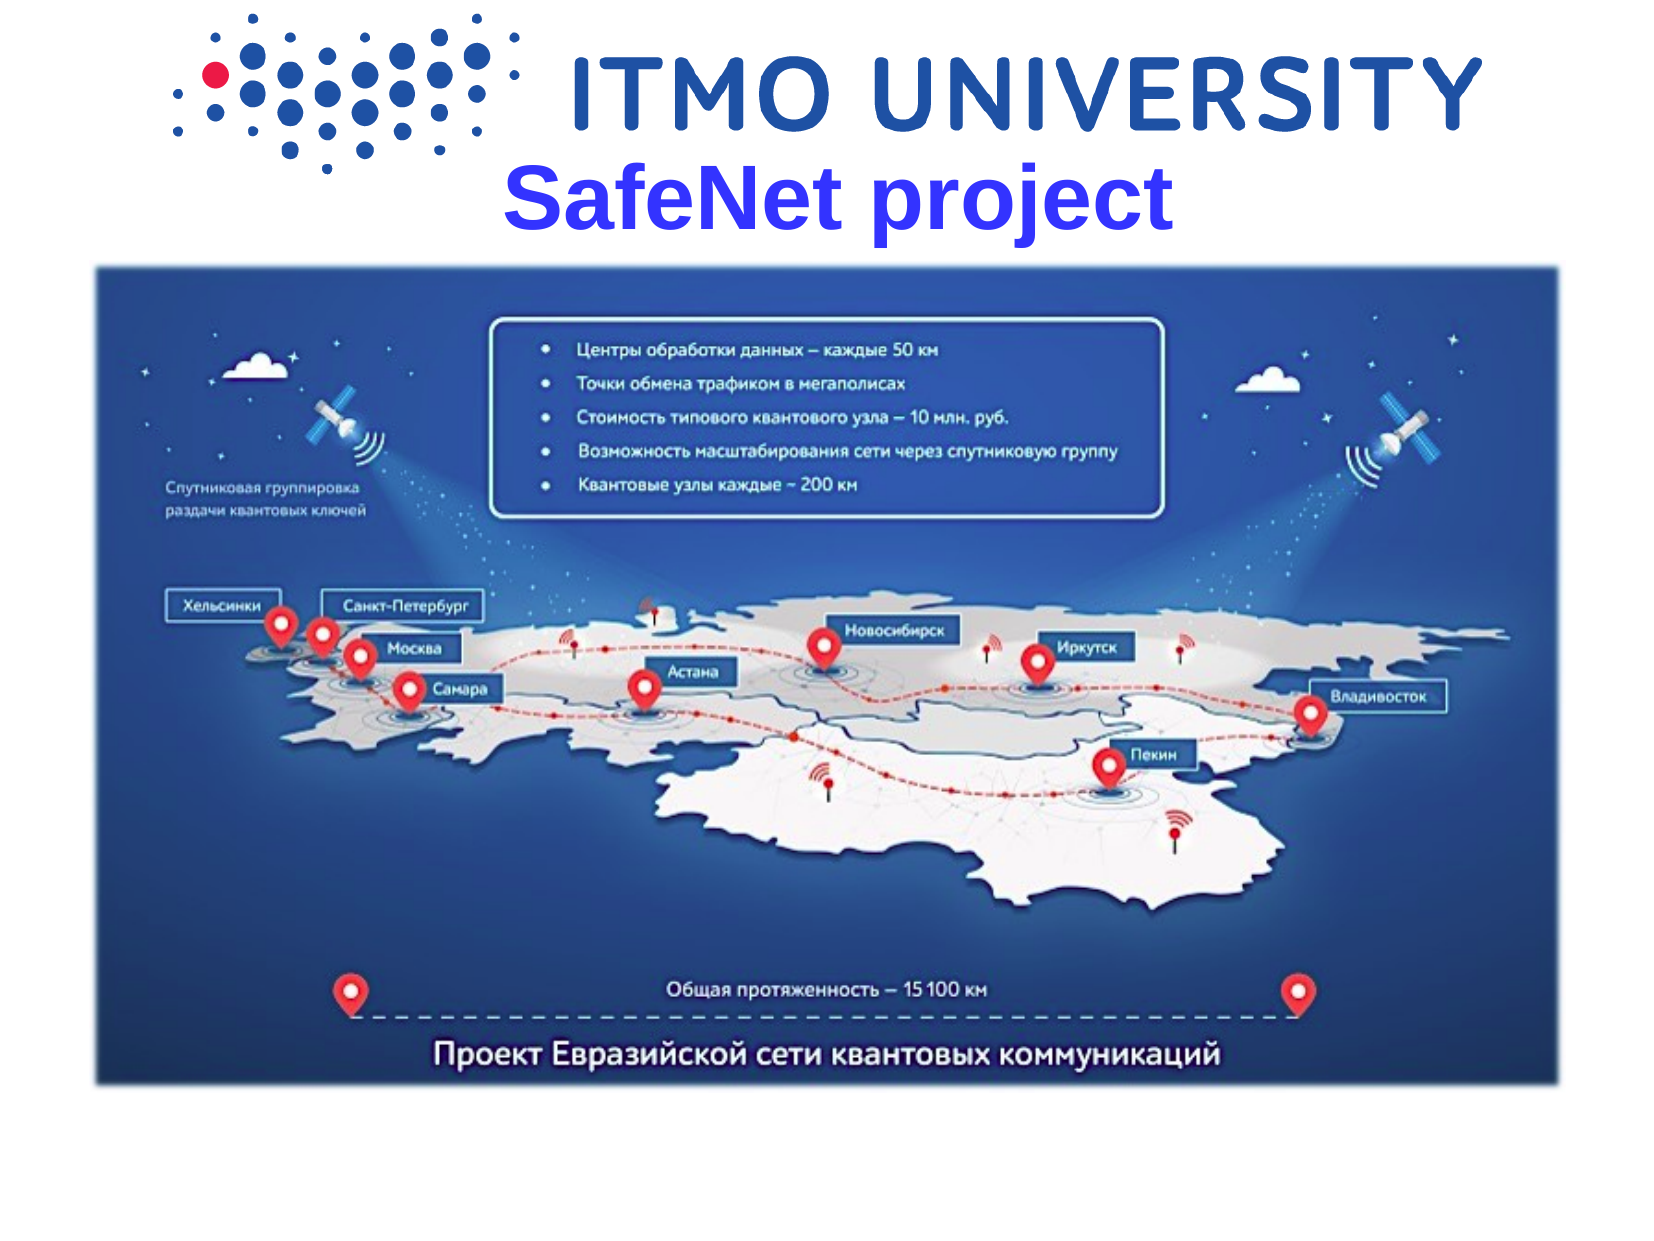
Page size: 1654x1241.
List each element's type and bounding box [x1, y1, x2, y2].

picture [0, 0, 1654, 1093]
